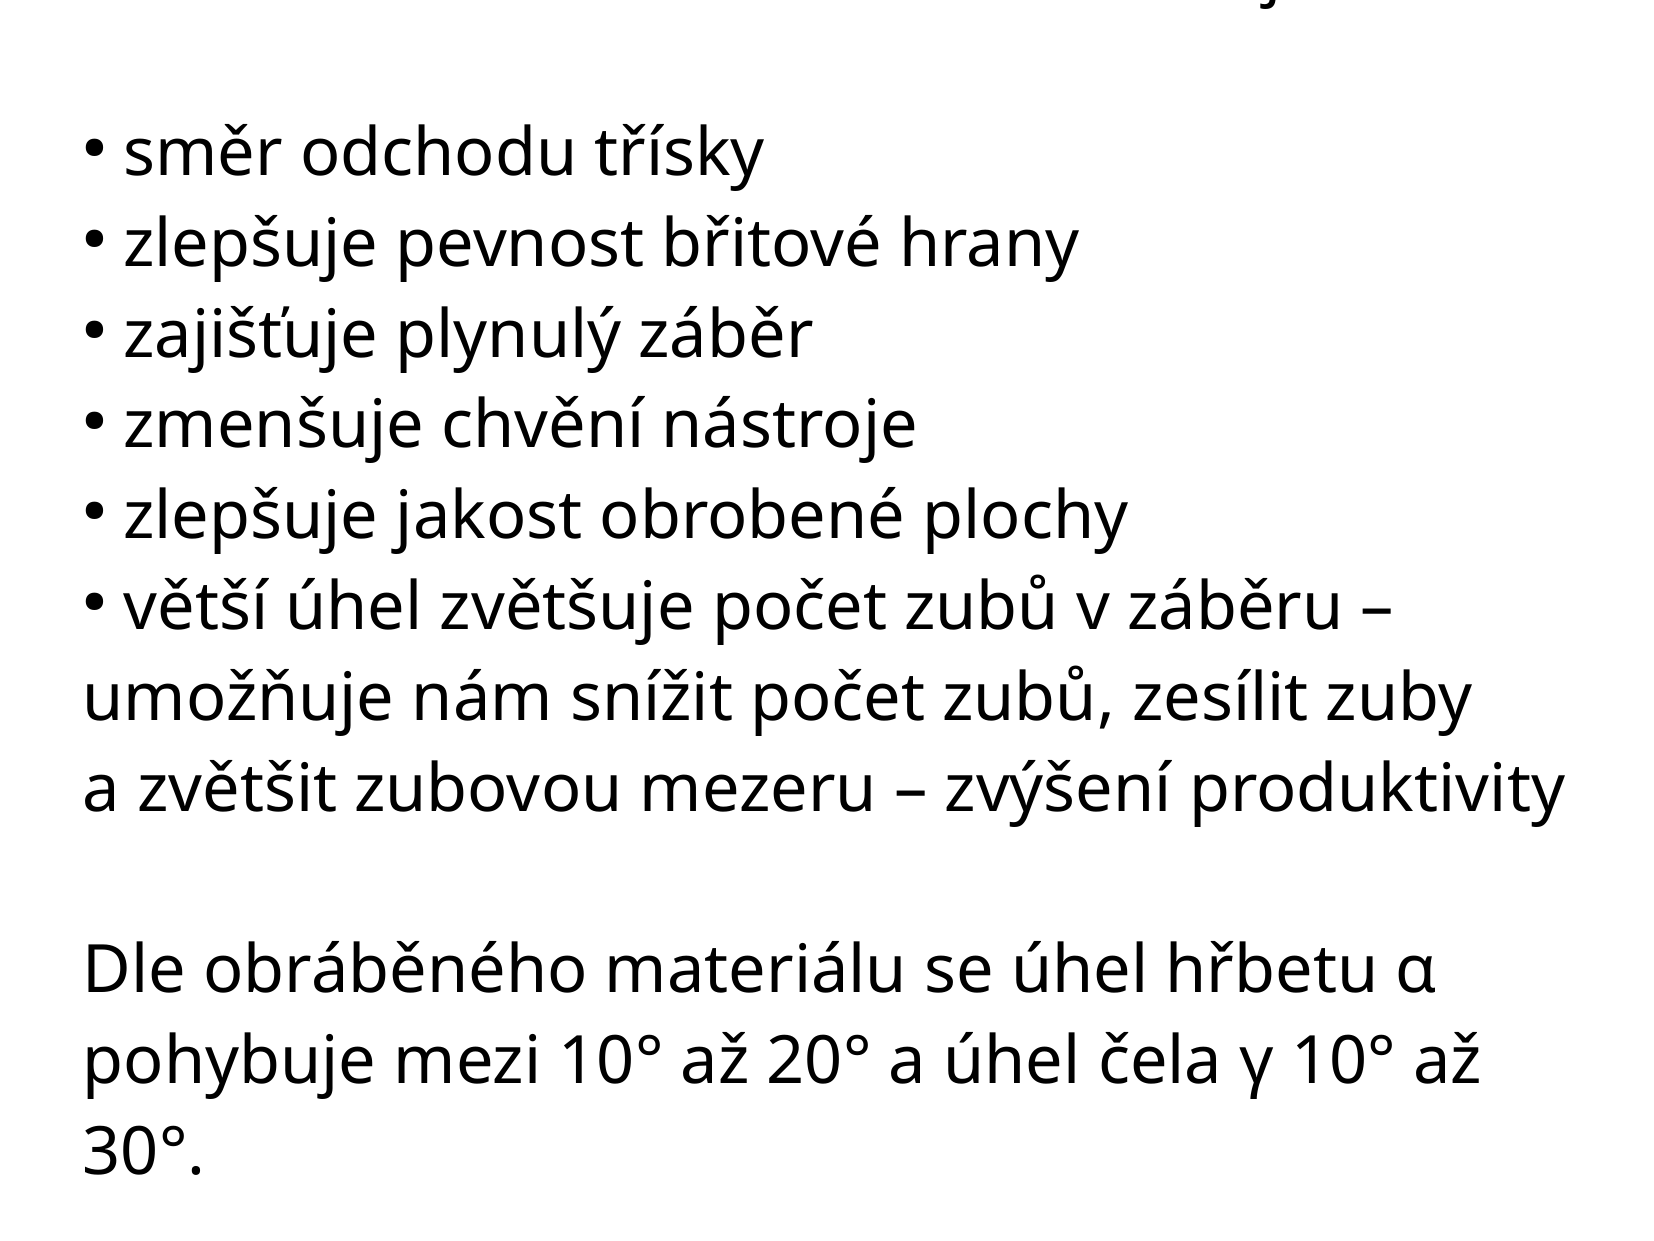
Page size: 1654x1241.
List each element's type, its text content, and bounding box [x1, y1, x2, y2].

subtitle Úhel sklonu šroubovice ostří λ ovlivňuje: směr odchodu třísky zlepšuje pevnost břitové hrany zajišťuje plynulý záběr zmenšuje chvění nástroje zlepšuje jakost obrobené plochy větší úhel zvětšuje počet zubů v záběru – umožňuje nám snížit počet zubů, zesílit zuby a zvětšit zubovou mezeru – zvýšení produktivity Dle obráběného materiálu se úhel hřbetu α pohybuje mezi 10° až 20° a úhel čela γ 10° až 30°. [82, 0, 1571, 1241]
